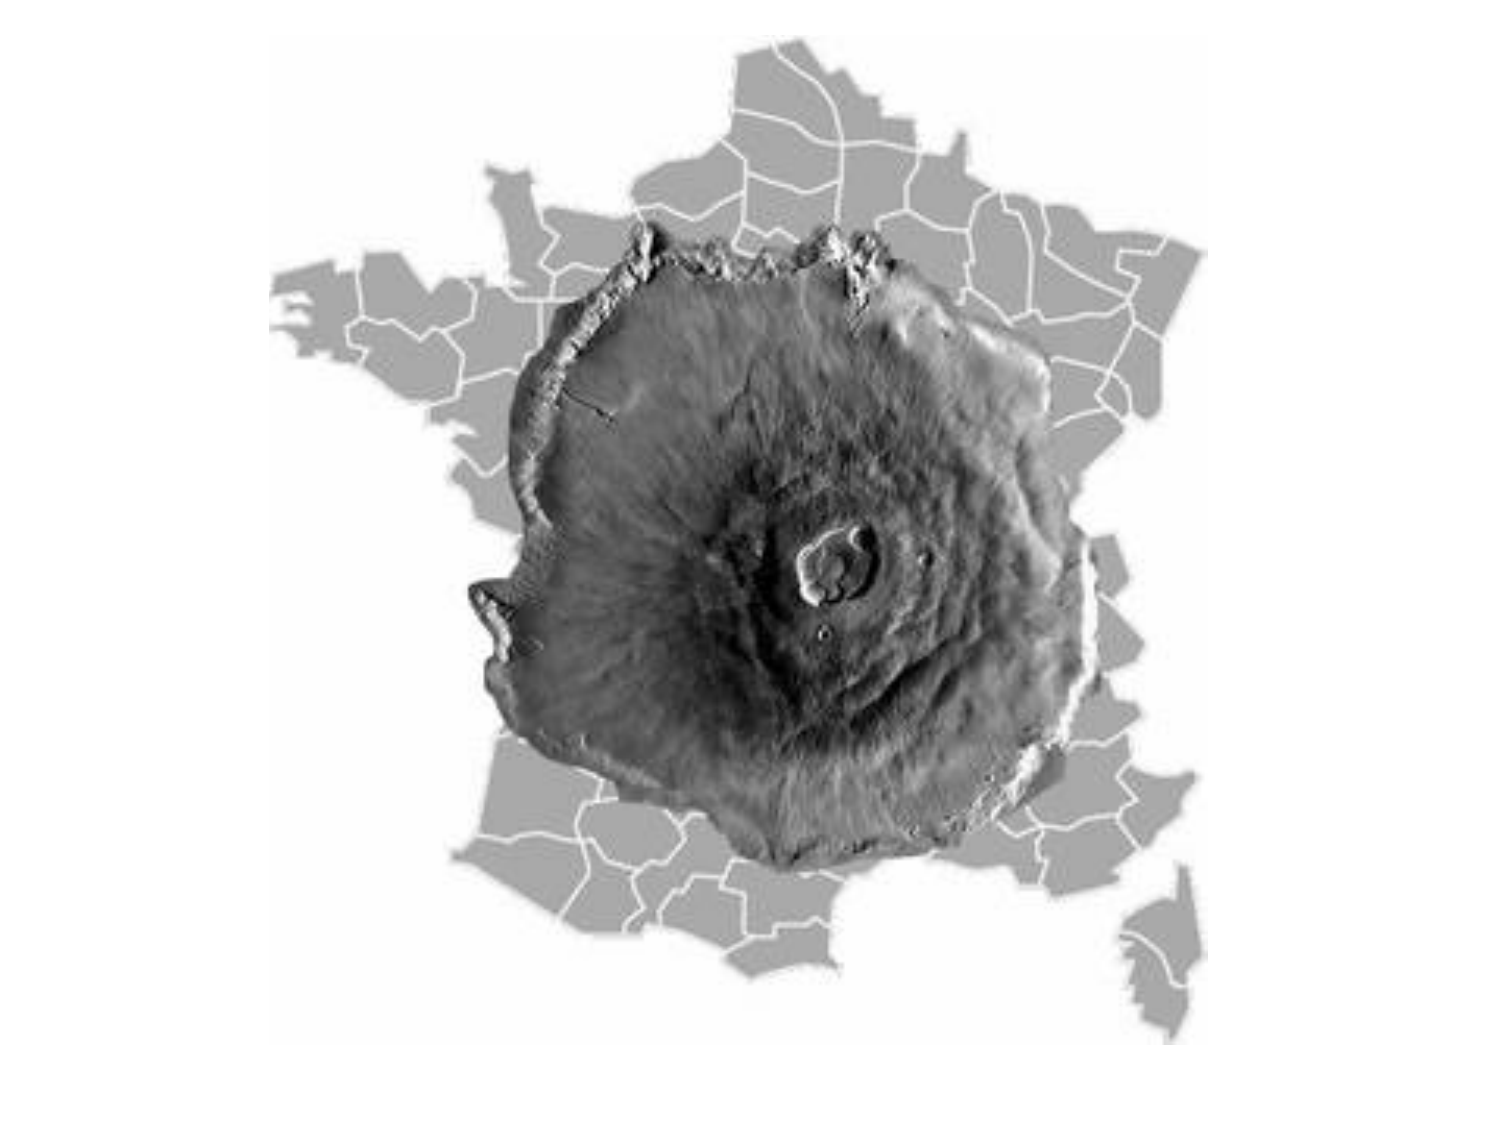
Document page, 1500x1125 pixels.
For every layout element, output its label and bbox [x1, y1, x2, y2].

picture [269, 35, 1208, 1045]
